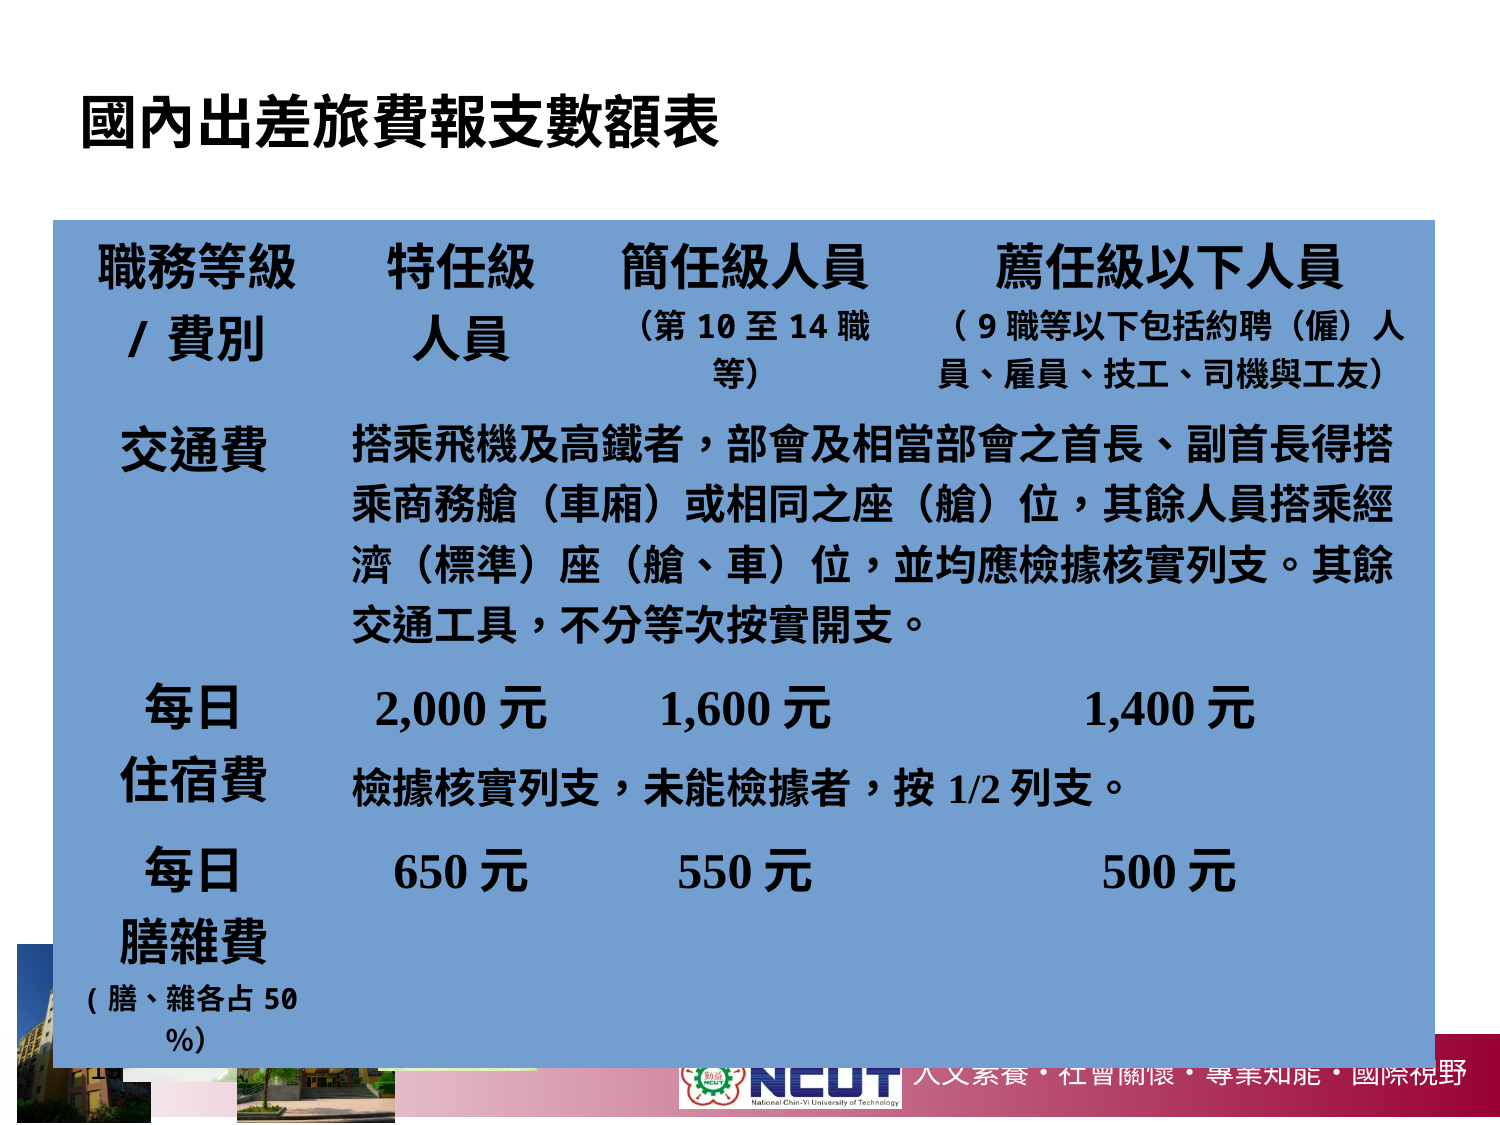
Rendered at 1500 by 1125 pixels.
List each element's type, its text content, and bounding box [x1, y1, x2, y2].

table_header 職務等級/費別 [53, 220, 336, 404]
table_cell 2,000元 [336, 660, 586, 748]
table_header 薦任級以下人員 （9職等以下包括約聘（僱）人員、雇員、技工、司機與工友） [905, 220, 1435, 404]
table_cell 550元 [586, 823, 905, 1068]
table_cell 搭乘飛機及高鐵者，部會及相當部會之首長、副首長得搭乘商務艙（車廂）或相同之座（艙）位，其餘人員搭乘經濟（標準）座（艙、車）位，並均應檢據核實列支。其餘交通工具，不分等次按實開支。 [336, 404, 1435, 660]
text_box 國內出差旅費報支數額表 [64, 78, 940, 165]
table_cell 500元 [905, 823, 1435, 1068]
table_cell 每日 住宿費 [53, 660, 336, 823]
table_cell 650元 [336, 823, 586, 1068]
table_cell 交通費 [53, 404, 336, 660]
table_cell 每日 膳雜費 (膳、雜各占50％） [53, 823, 336, 1068]
table_cell 1,600元 [586, 660, 905, 748]
table_cell 檢據核實列支，未能檢據者，按1/2列支。 [336, 748, 1435, 823]
table_cell 1,400元 [905, 660, 1435, 748]
table_header 簡任級人員 （第10至14職等） [586, 220, 905, 404]
table_header 特任級 人員 [336, 220, 586, 404]
text_box [75, 1068, 426, 1103]
